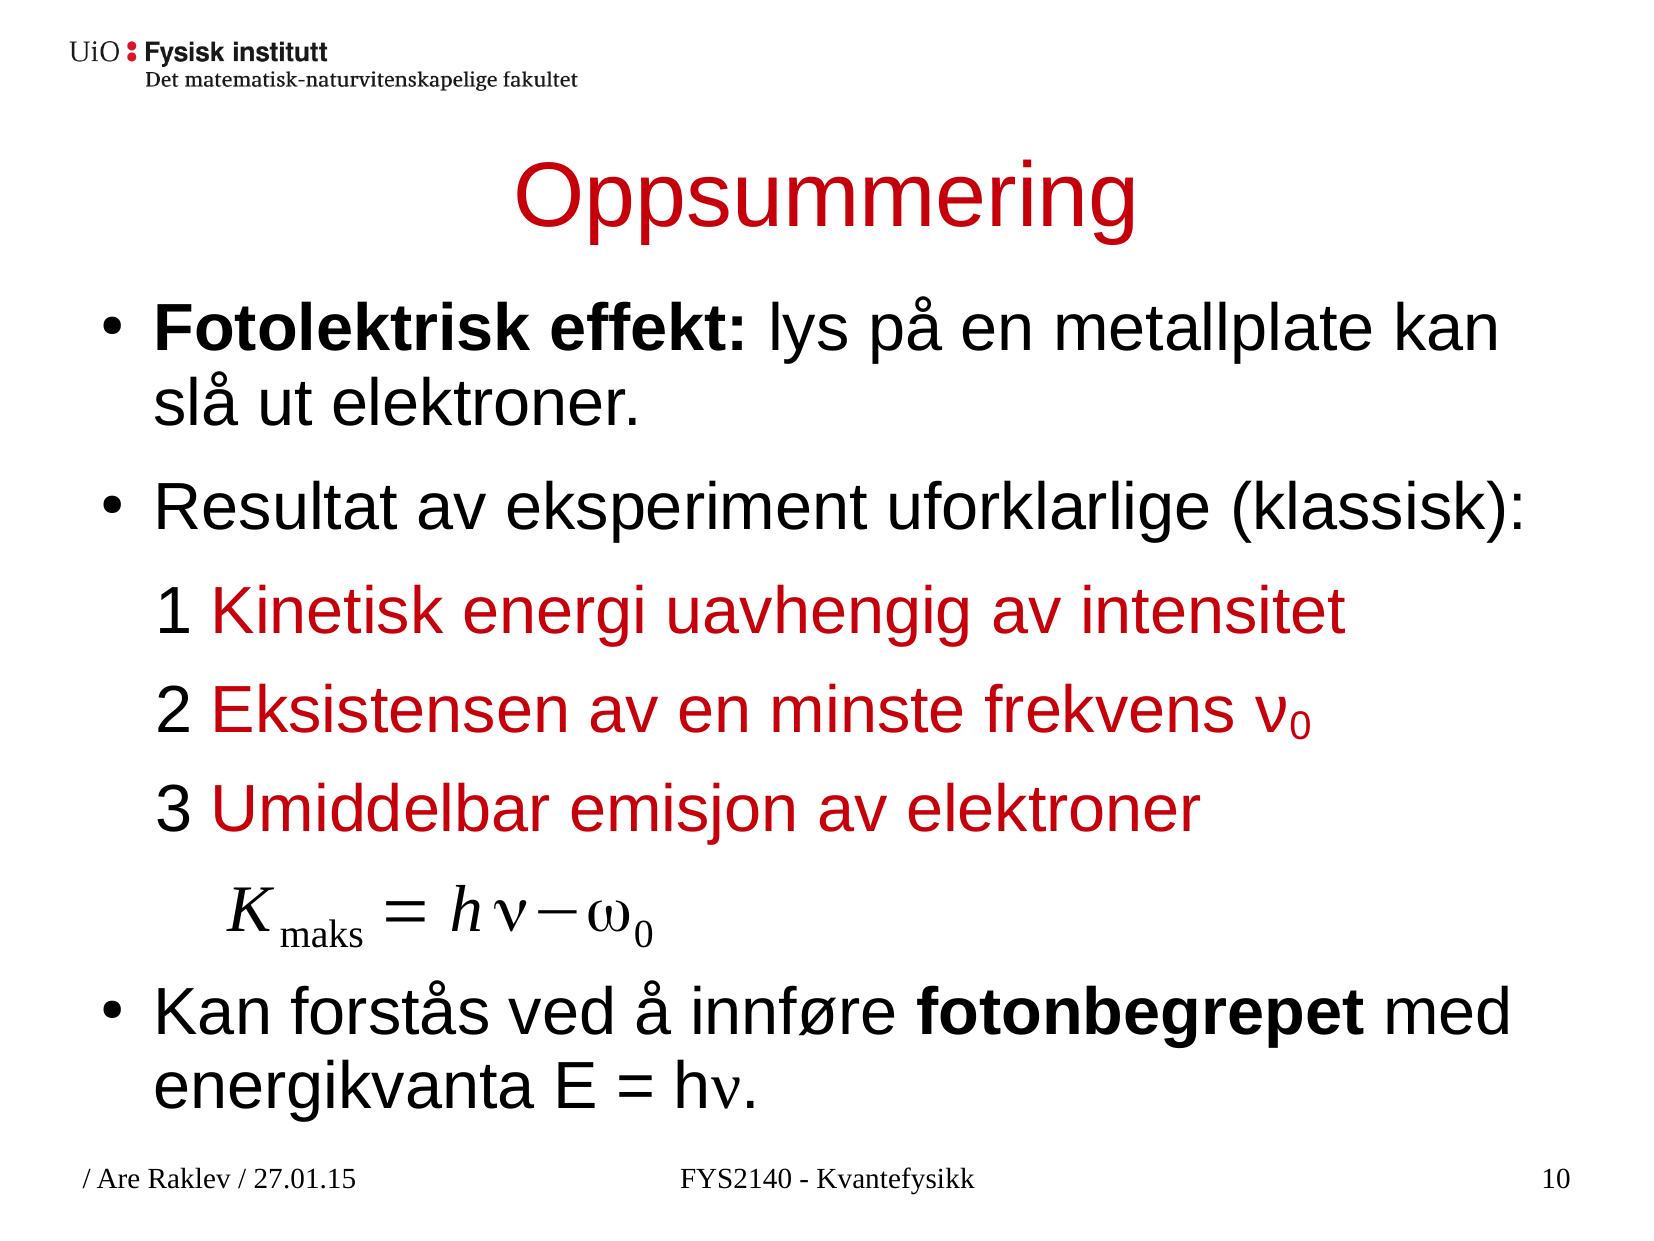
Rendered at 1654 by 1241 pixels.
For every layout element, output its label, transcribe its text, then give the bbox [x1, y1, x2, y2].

title Oppsummering [82, 90, 1571, 298]
chart [215, 872, 660, 956]
picture [68, 37, 581, 93]
list Fotolektrisk effekt: lys på en metallplate kan slå ut elektroner. Resultat av eksperiment uforklarlige (klassisk): Kinetisk energi uavhengig av intensitet Eksistensen av en minste frekvens ν0 Umiddelbar emisjon av elektroner Kan forstås ved å innføre fotonbegrepet med energikvanta E = hν. [82, 290, 1538, 1122]
